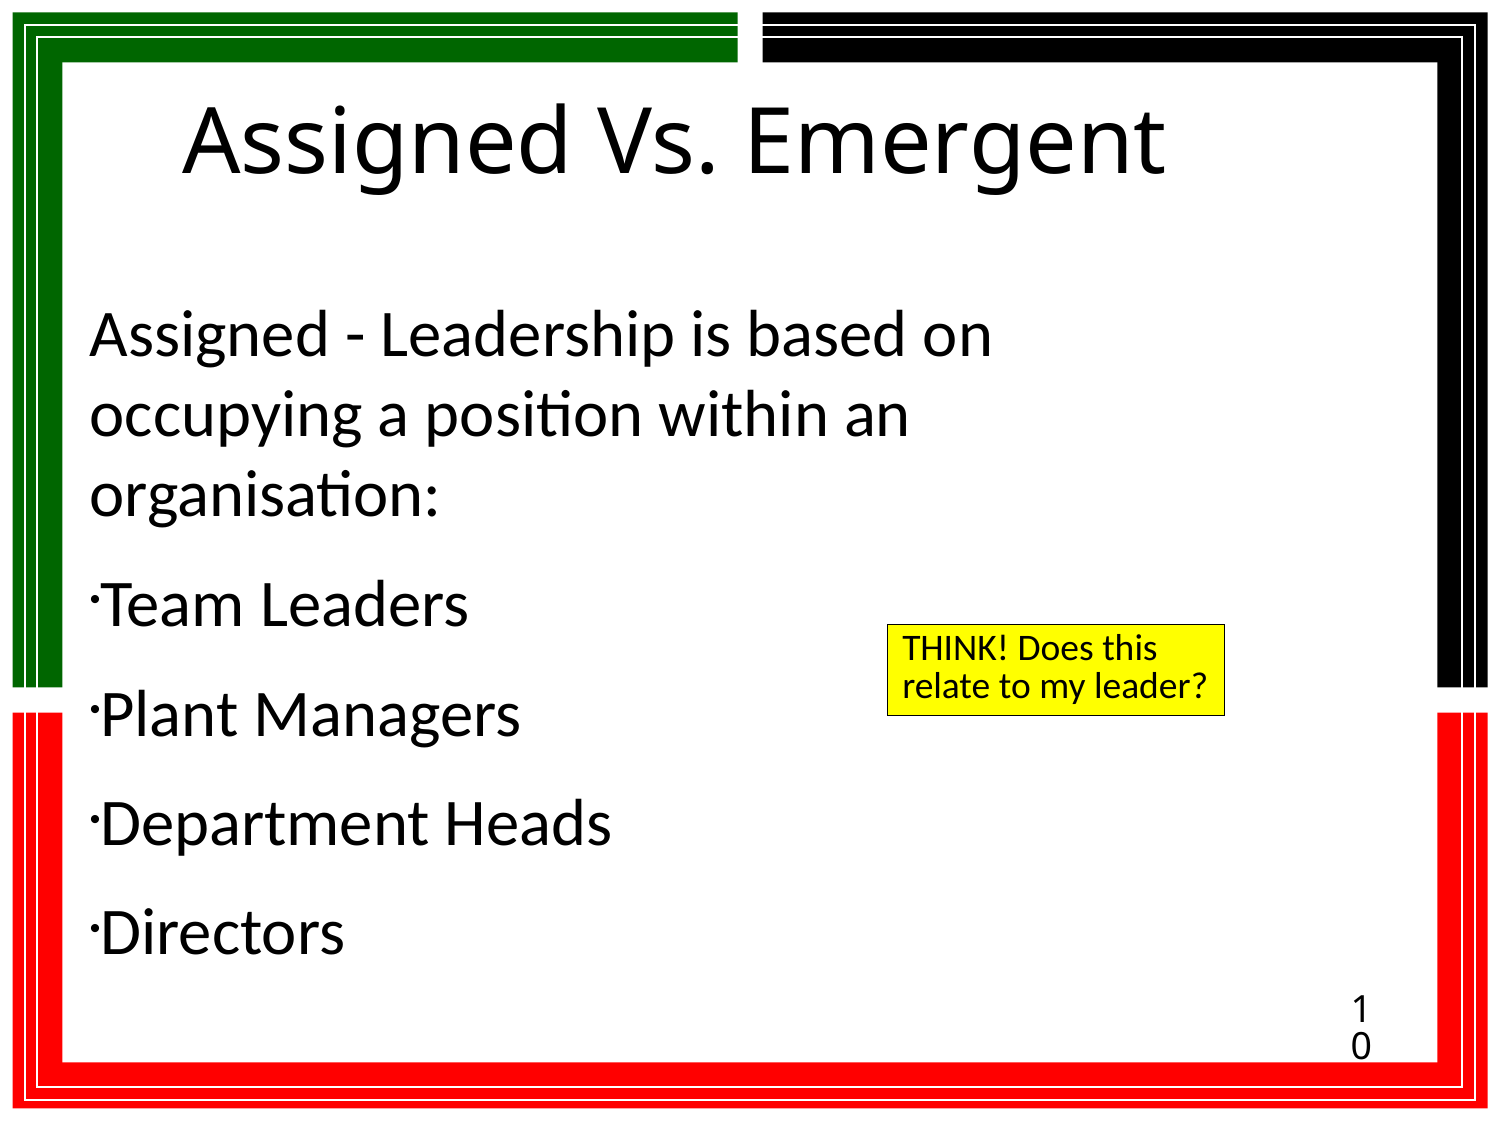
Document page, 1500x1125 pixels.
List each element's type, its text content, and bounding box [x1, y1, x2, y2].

text_box THINK! Does this relate to my leader? [887, 624, 1225, 716]
text_box a [24, 24, 1475, 1100]
text_box [12, 712, 1488, 1109]
list Assigned - Leadership is based on occupying a position within an organisation: Team Leaders Plant Managers Department Heads Directors [75, 282, 1275, 1050]
title Assigned Vs. Emergent [75, 75, 1275, 263]
text_box [762, 12, 1488, 688]
text_box [1335, 977, 1400, 1038]
text_box [12, 12, 738, 688]
